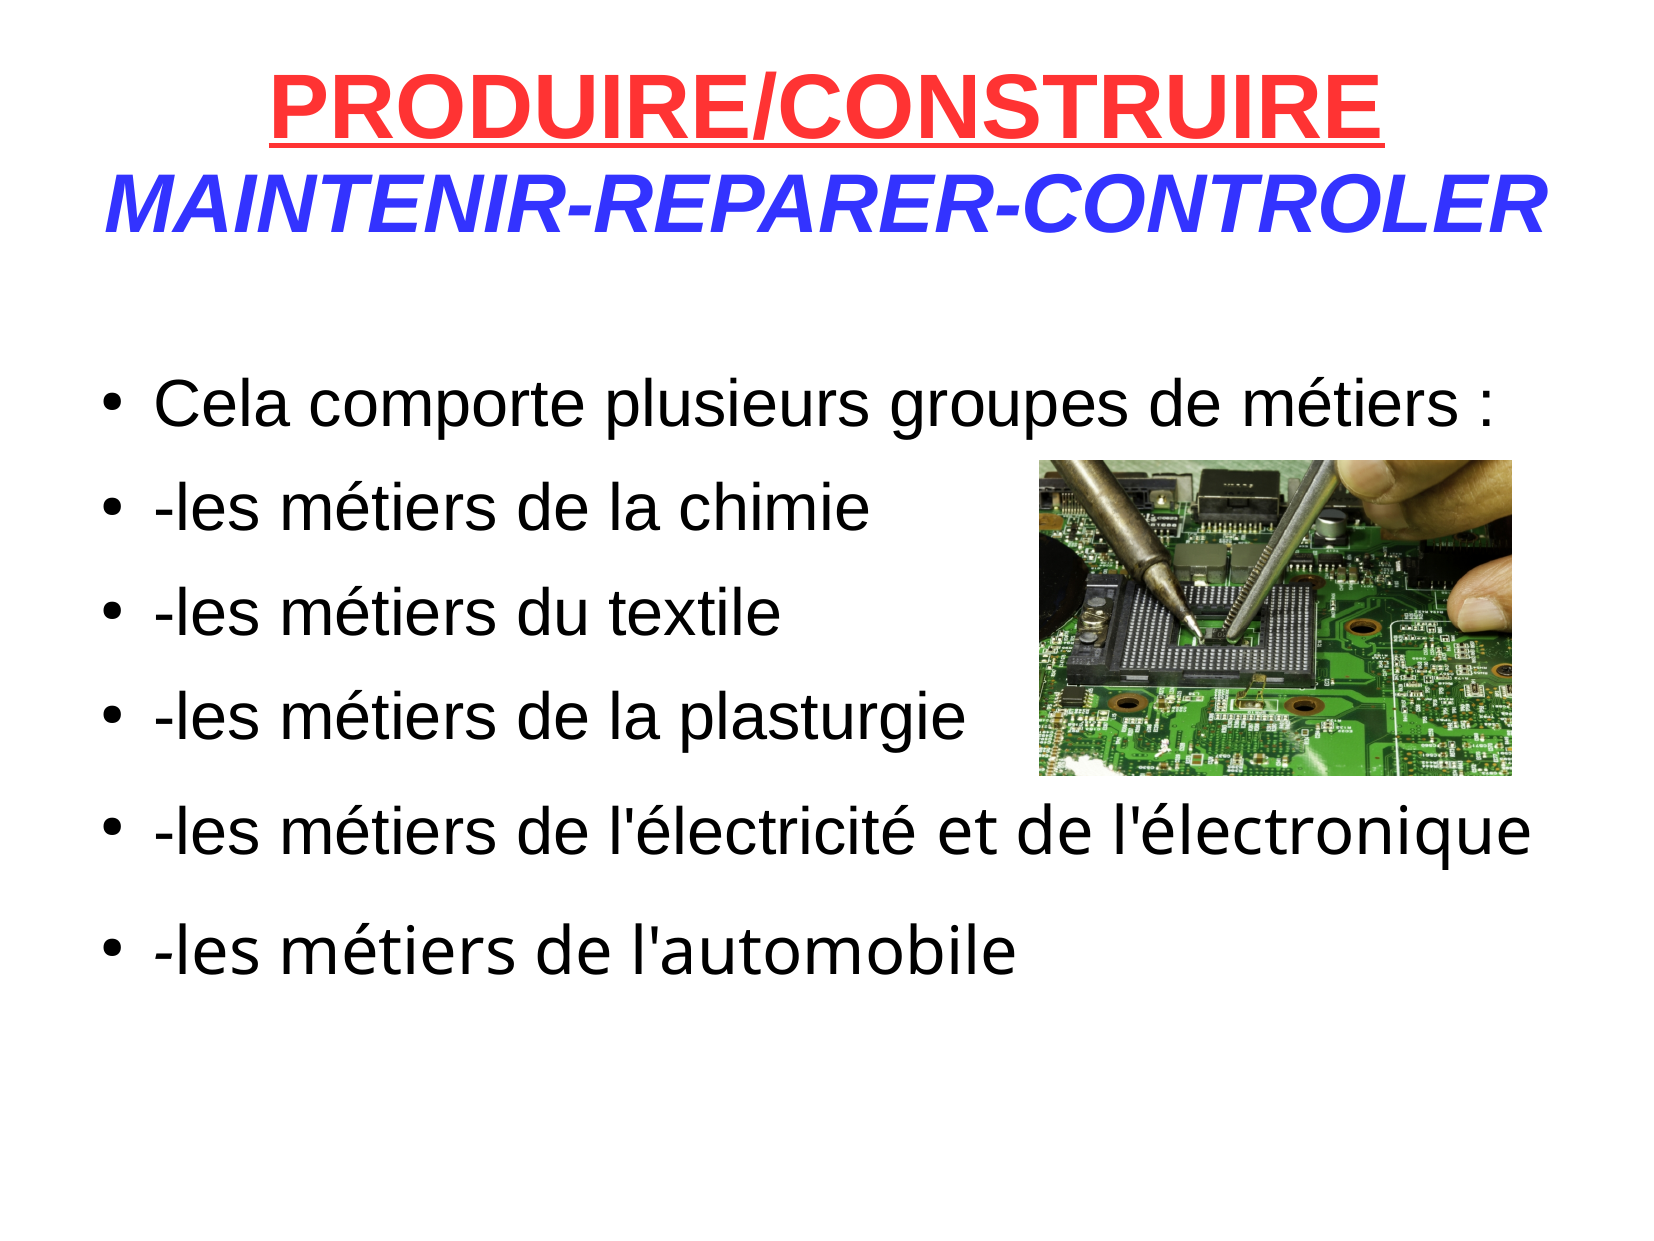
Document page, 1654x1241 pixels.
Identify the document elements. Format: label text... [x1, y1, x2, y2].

picture [1039, 460, 1512, 776]
title PRODUIRE/CONSTRUIRE MAINTENIR-REPARER-CONTROLER [82, 49, 1571, 257]
list Cela comporte plusieurs groupes de métiers : -les métiers de la chimie -les métiers du textile -les métiers de la plasturgie -les métiers de l'électricité et de l'électronique -les métiers de l'automobile [82, 366, 1571, 1123]
